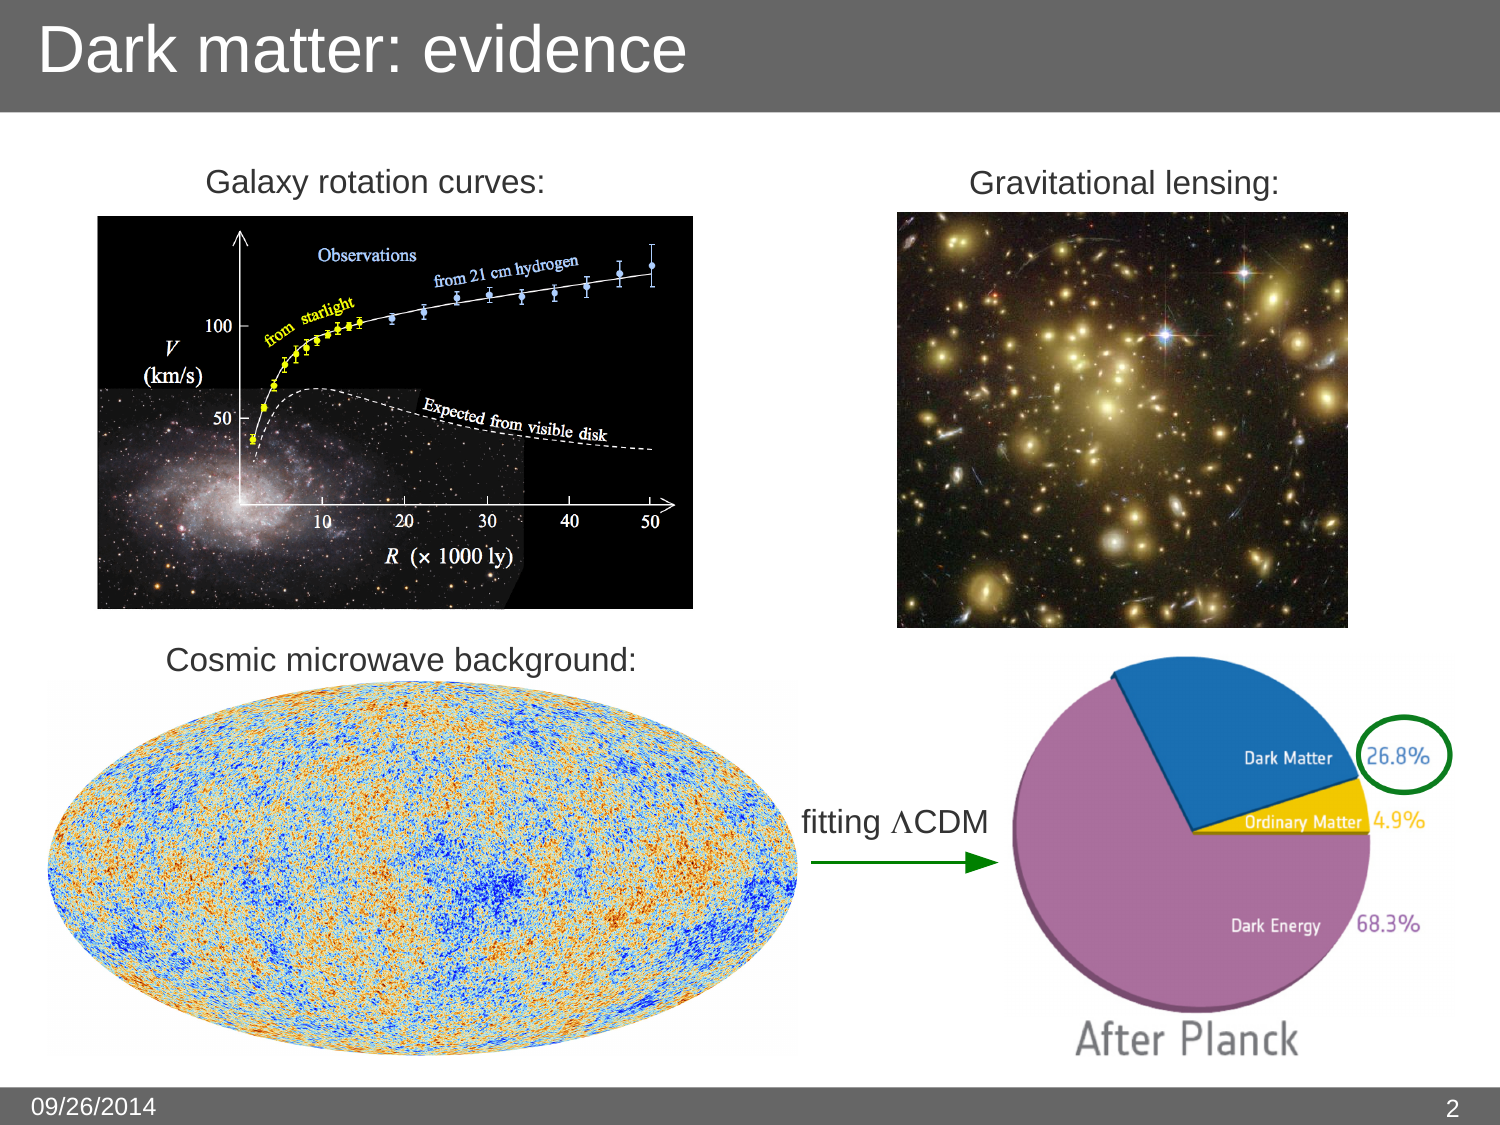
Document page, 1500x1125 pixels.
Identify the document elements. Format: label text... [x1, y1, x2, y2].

text_box Gravitational lensing: [969, 164, 1307, 202]
picture [1004, 653, 1455, 1059]
text_box Cosmic microwave background: [165, 641, 691, 679]
picture [897, 212, 1348, 628]
text_box Galaxy rotation curves: [205, 163, 589, 202]
title Dark matter: evidence [37, 0, 1238, 113]
picture [94, 213, 695, 611]
text_box fitting LCDM [801, 799, 1001, 844]
picture [47, 680, 798, 1056]
